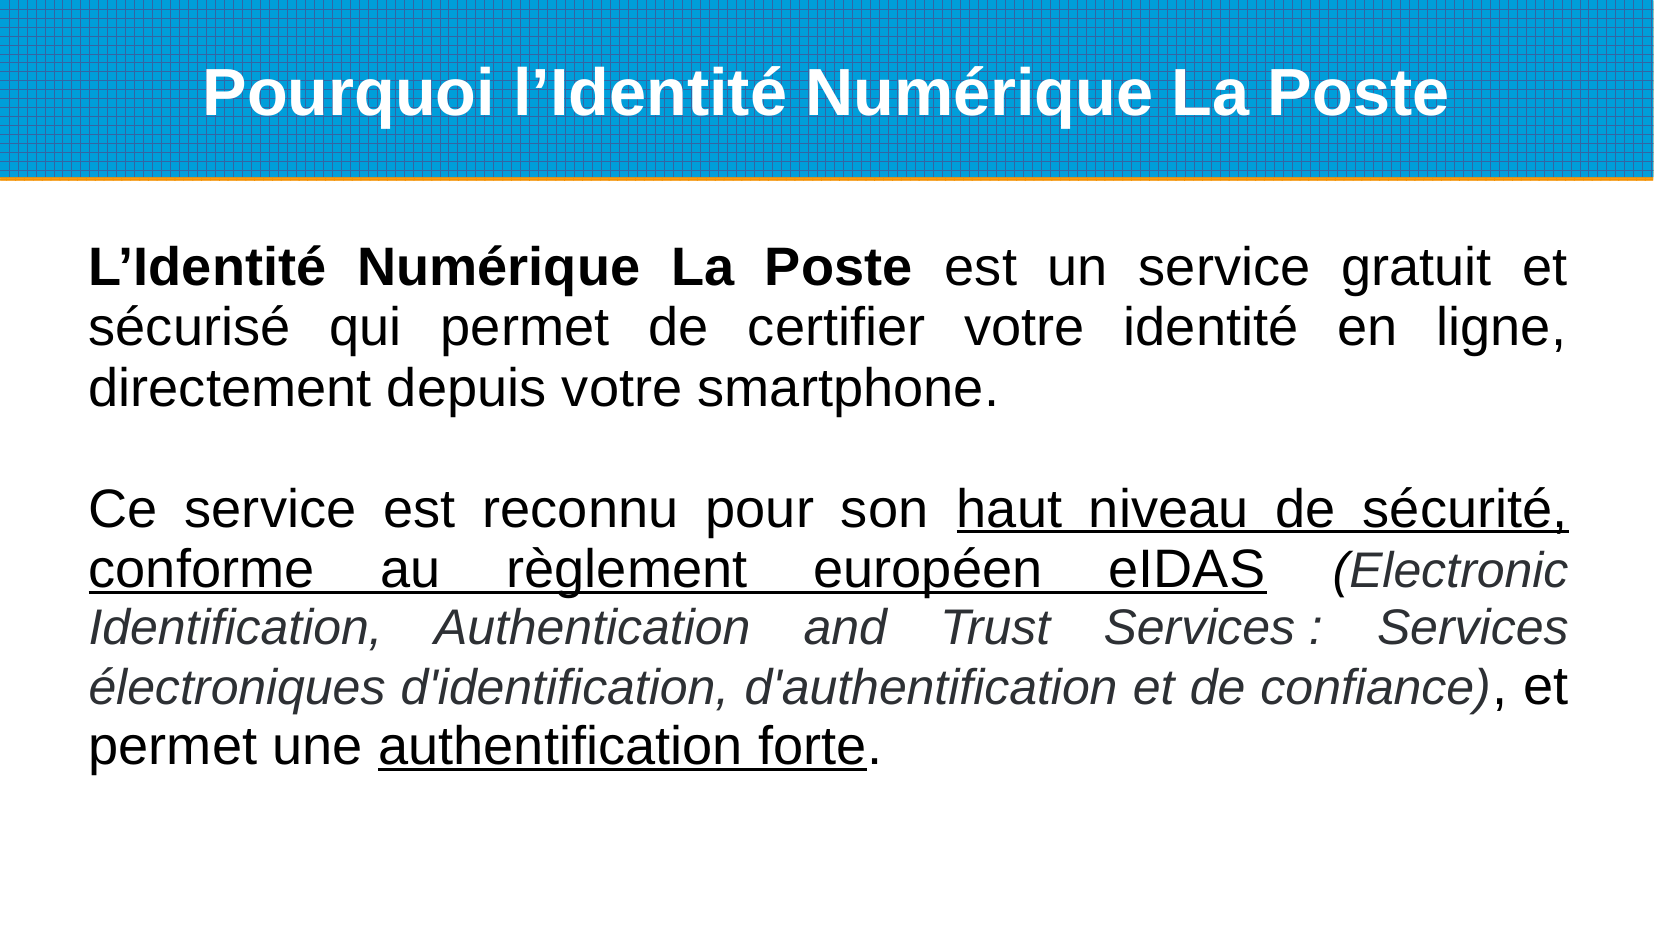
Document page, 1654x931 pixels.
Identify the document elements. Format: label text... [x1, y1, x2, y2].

list L’Identité Numérique La Poste est un service gratuit et sécurisé qui permet de certifier votre identité en ligne, directement depuis votre smartphone. Ce service est reconnu pour son haut niveau de sécurité, conforme au règlement européen eIDAS (Electronic Identification, Authentication and Trust Services : Services électroniques d'identification, d'authentification et de confiance), et permet une authentification forte. [88, 236, 1569, 811]
title Pourquoi l’Identité Numérique La Poste [82, 14, 1571, 171]
